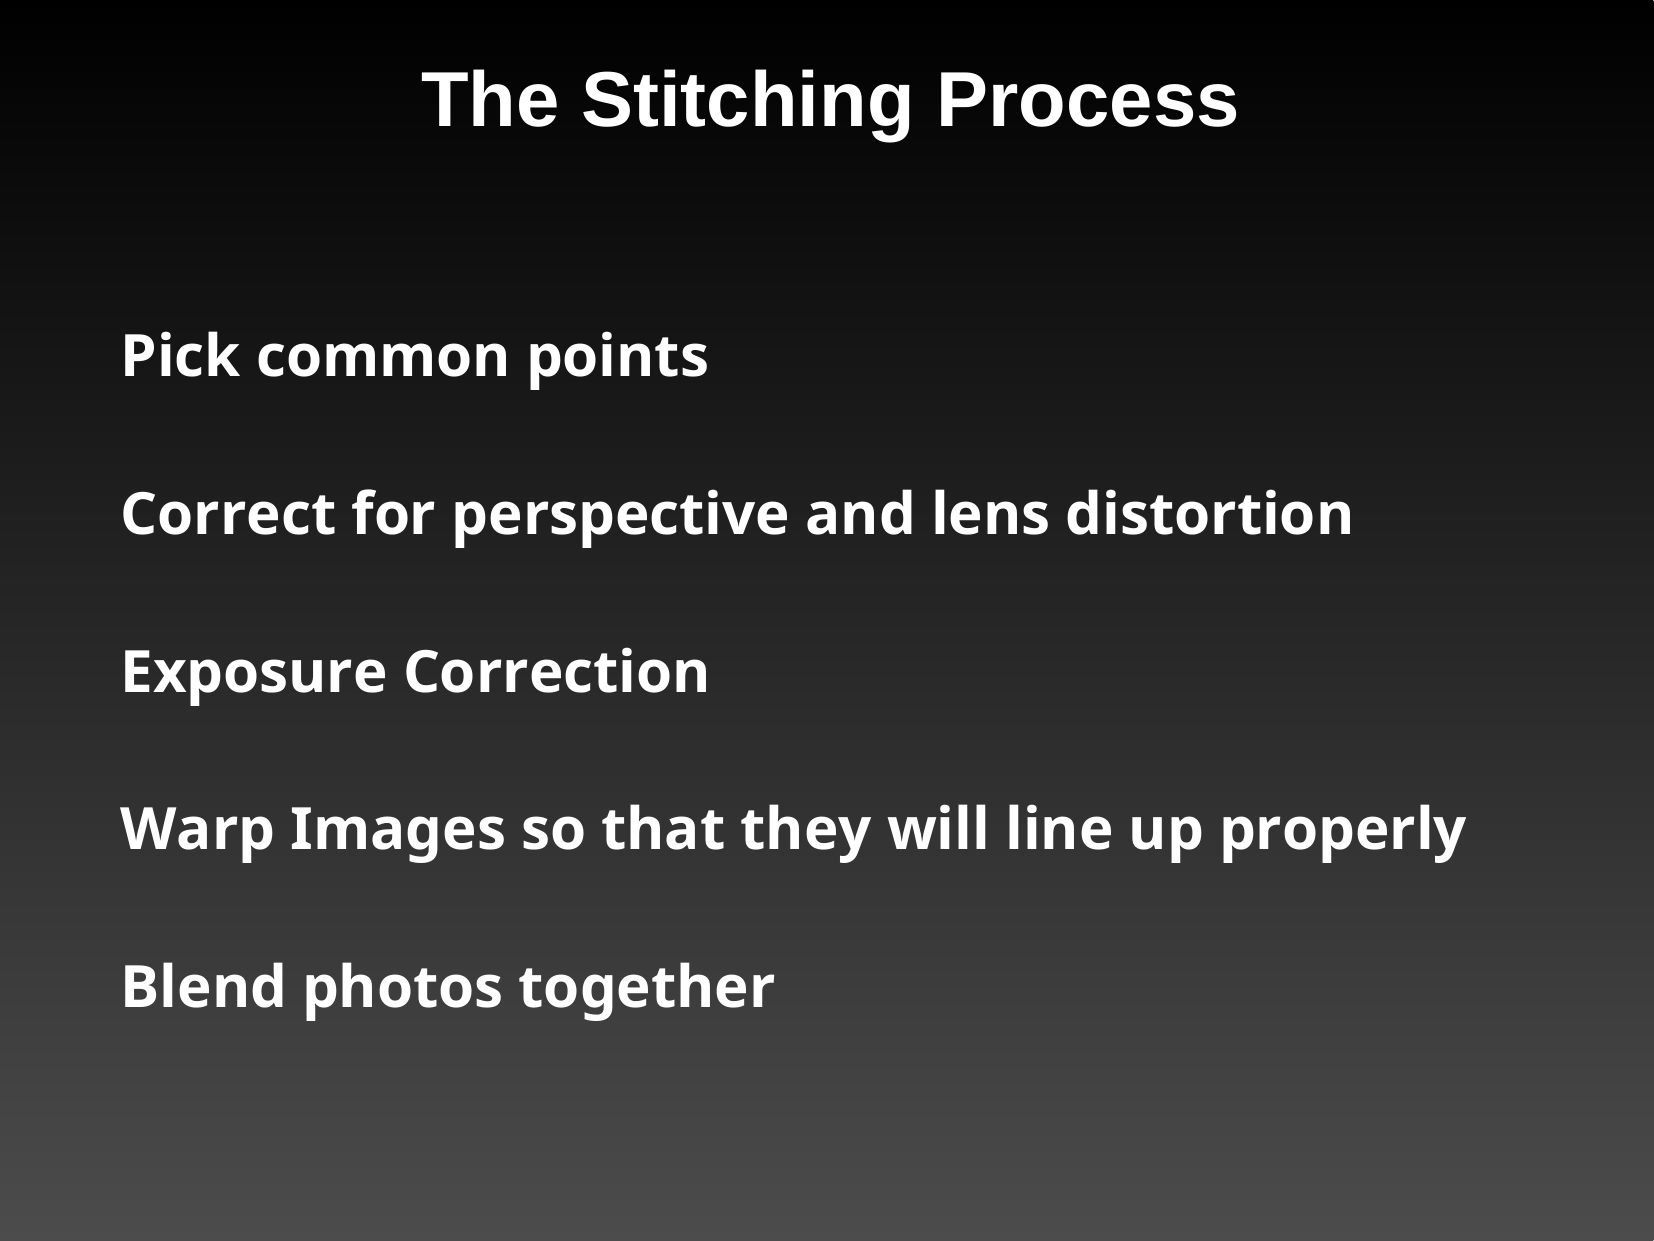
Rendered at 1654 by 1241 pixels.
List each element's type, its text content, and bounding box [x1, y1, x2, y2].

title The Stitching Process [125, 41, 1538, 158]
list Pick common points Correct for perspective and lens distortion Exposure Correction Warp Images so that they will line up properly Blend photos together [120, 314, 1533, 1025]
